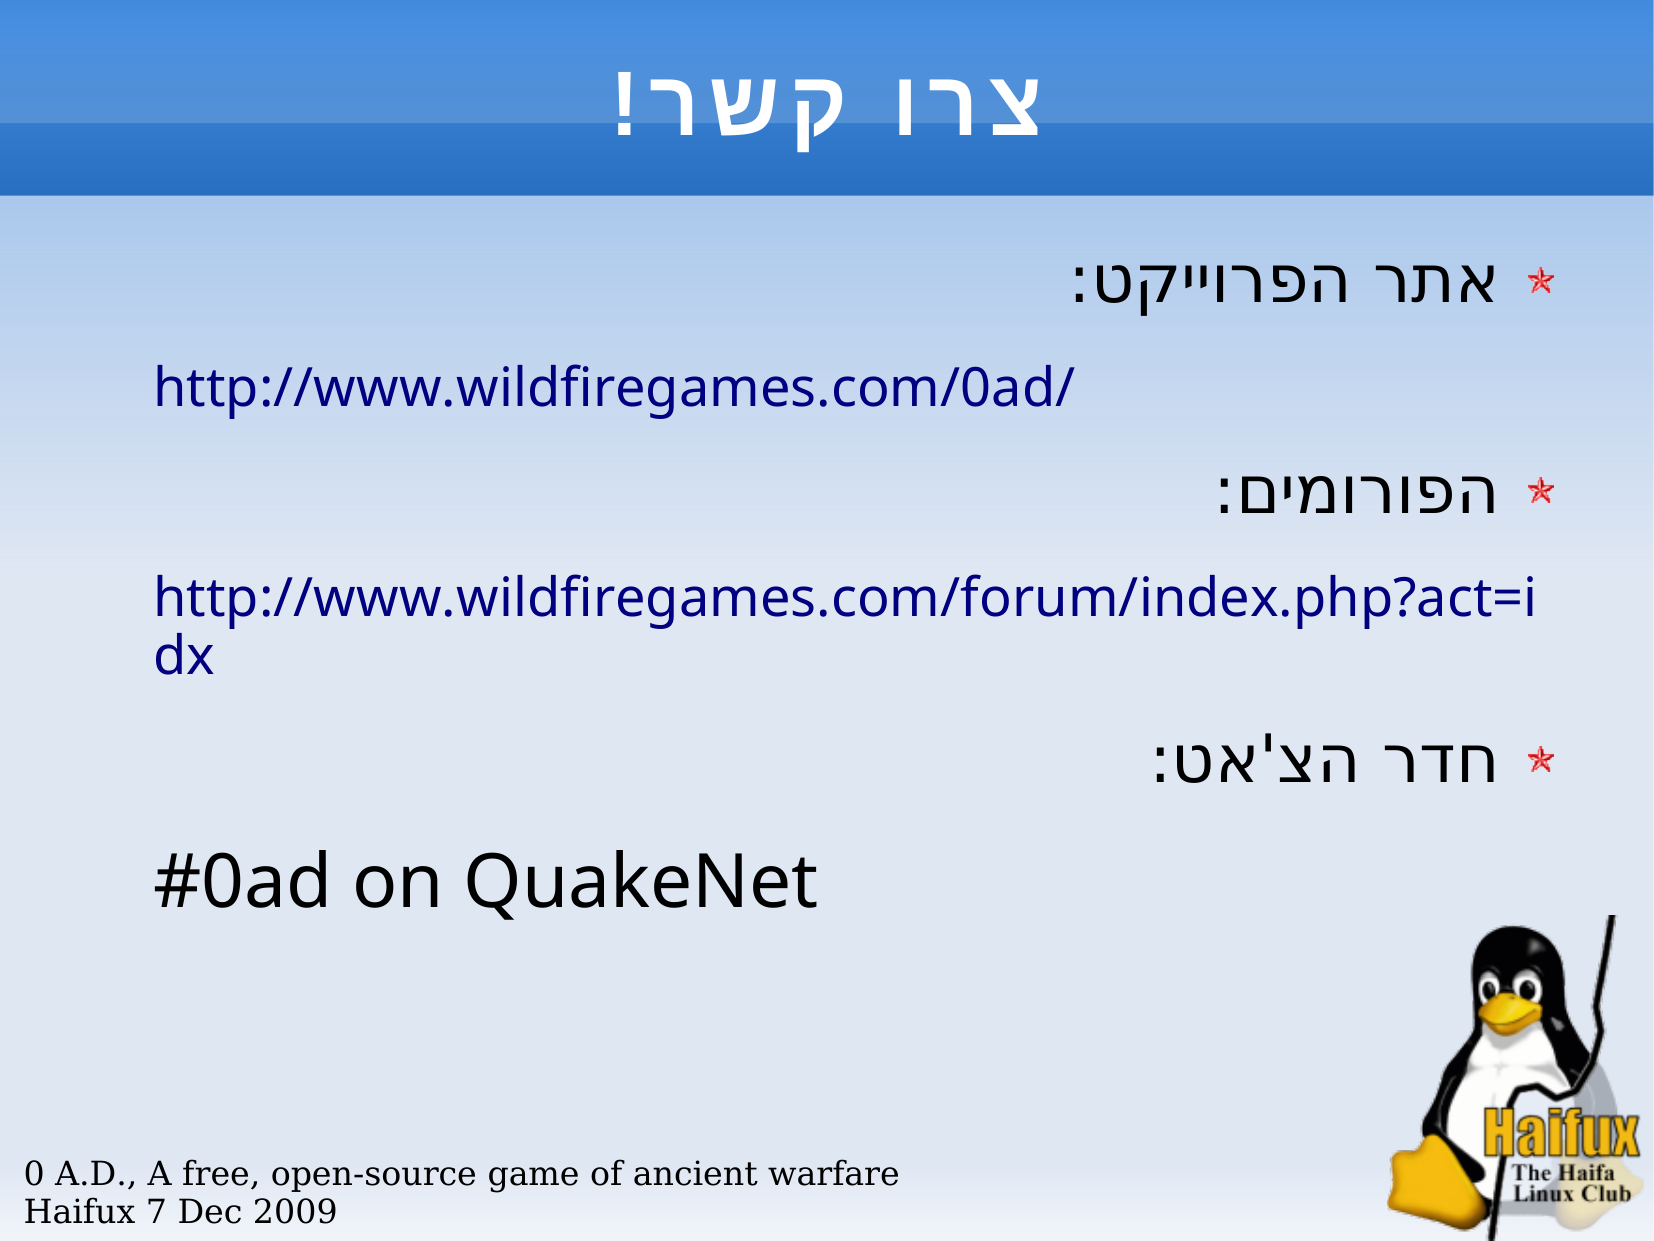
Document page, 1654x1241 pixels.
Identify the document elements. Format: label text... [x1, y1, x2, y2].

title צרו קשר! [29, 29, 1625, 178]
list אתר הפרוייקט: http://www.wildfiregames.com/0ad/ הפורומים: http://www.wildfiregames.com/forum/index.php?act=idx חדר הצ'אט: #0ad on QuakeNet [82, 240, 1571, 1099]
picture [0, 0, 1654, 1241]
